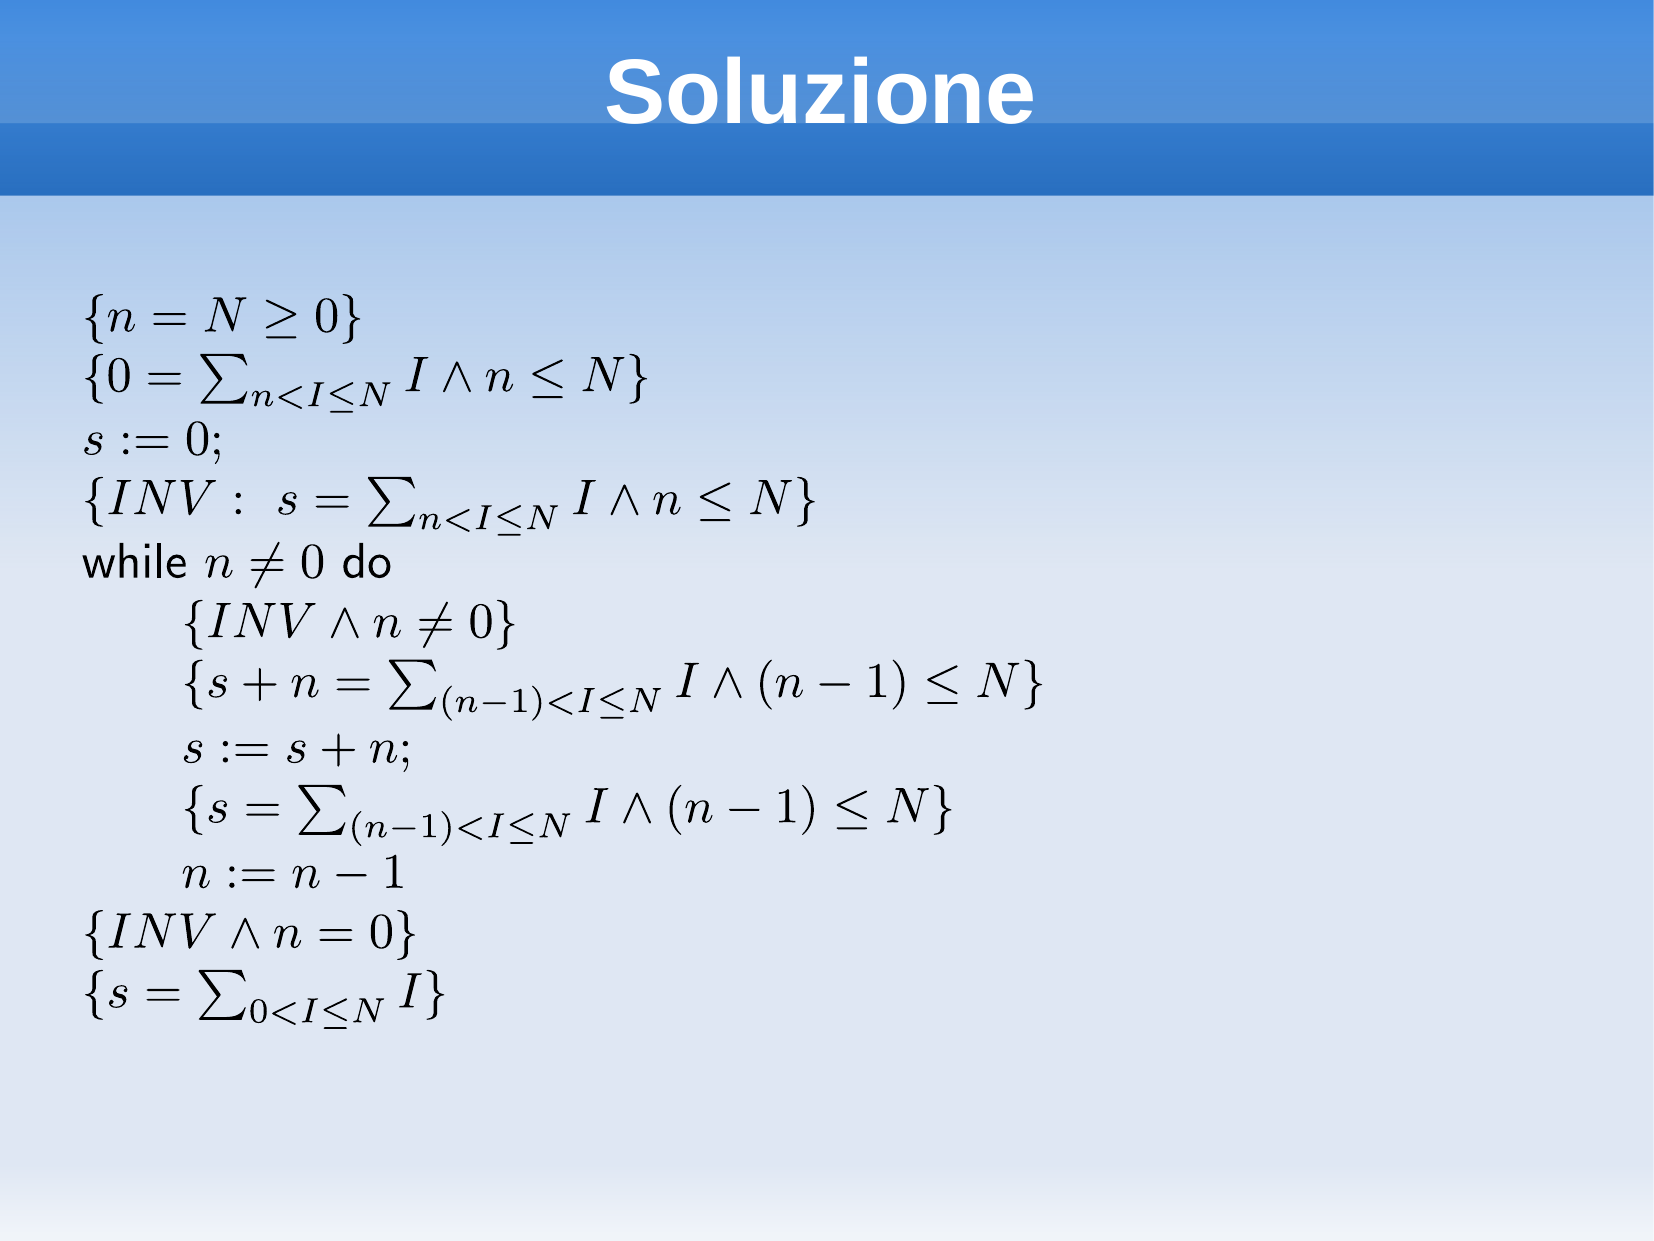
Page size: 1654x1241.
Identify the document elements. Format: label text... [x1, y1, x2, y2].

title Soluzione [76, 0, 1565, 196]
picture [0, 0, 1654, 1241]
text_box [81, 293, 1046, 1029]
